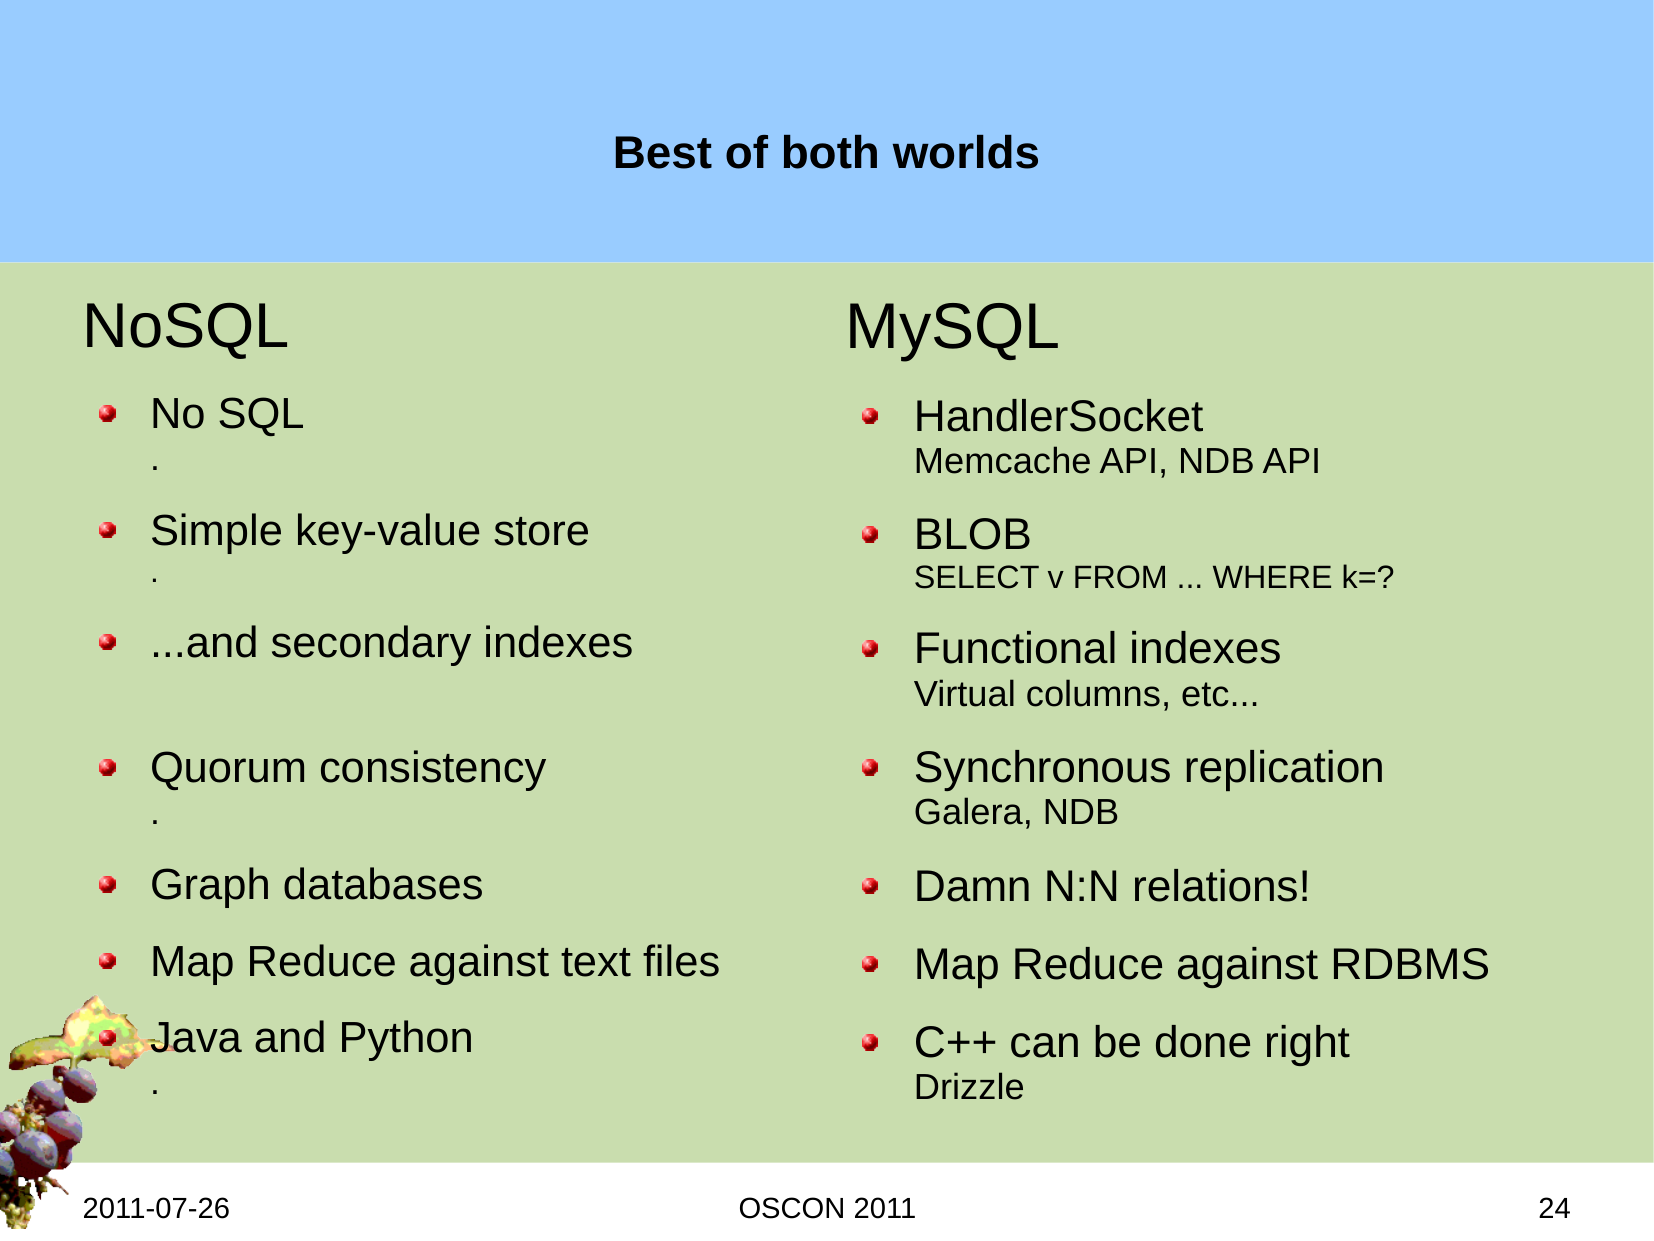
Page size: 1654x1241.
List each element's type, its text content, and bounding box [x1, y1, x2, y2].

picture [0, 990, 188, 1229]
list MySQL HandlerSocket Memcache API, NDB API BLOB SELECT v FROM ... WHERE k=? Functional indexes Virtual columns, etc... Synchronous replication Galera, NDB Damn N:N relations! Map Reduce against RDBMS C++ can be done right Drizzle [845, 290, 1572, 1109]
title Best of both worlds [82, 49, 1571, 257]
list NoSQL No SQL . Simple key-value store . ...and secondary indexes Quorum consistency . Graph databases Map Reduce against text files Java and Python . [82, 290, 809, 1109]
